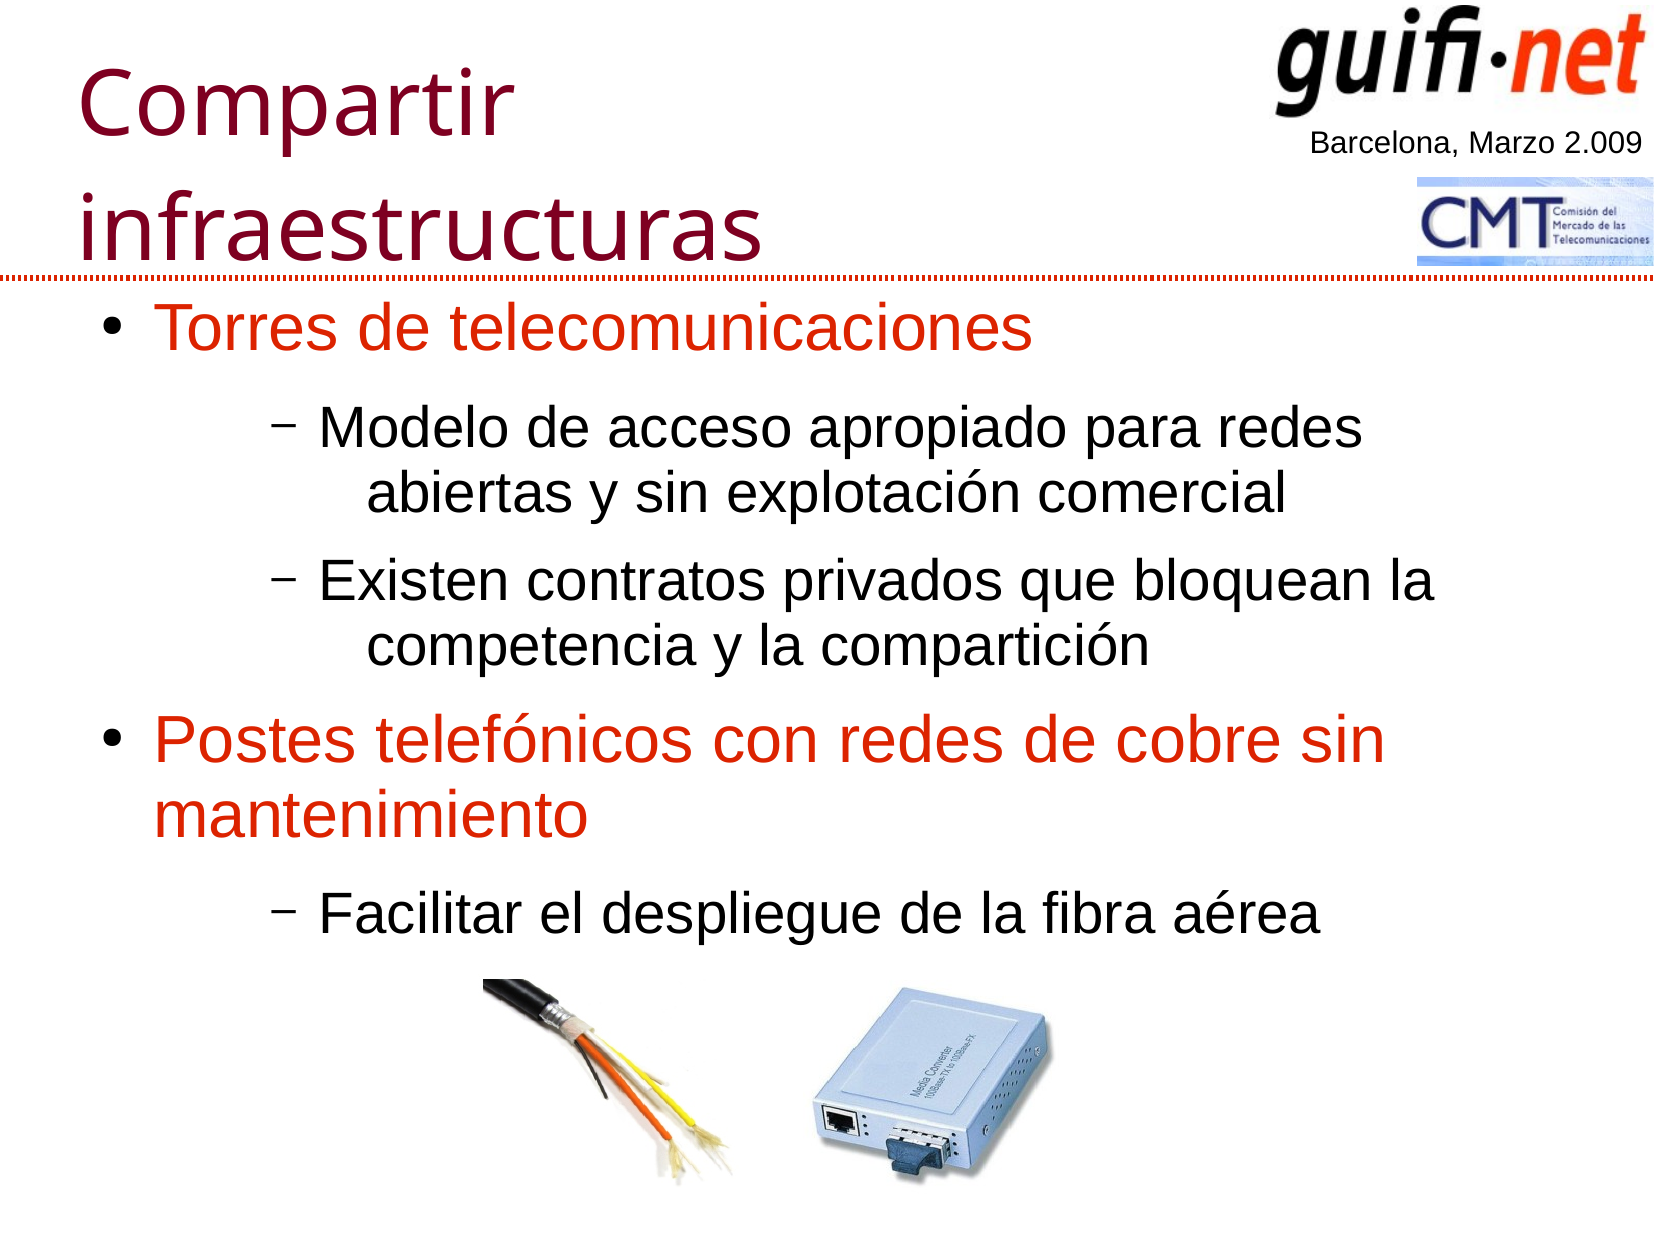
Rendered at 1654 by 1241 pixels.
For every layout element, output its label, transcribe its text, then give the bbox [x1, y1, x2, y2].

picture [478, 974, 739, 1192]
list Torres de telecomunicaciones Modelo de acceso apropiado para redes abiertas y sin explotación comercial Existen contratos privados que bloquean la competencia y la compartición Postes telefónicos con redes de cobre sin mantenimiento Facilitar el despliegue de la fibra aérea [82, 290, 1571, 1109]
title Compartir infraestructuras [76, 51, 1093, 274]
picture [1269, 5, 1654, 119]
picture [803, 964, 1063, 1211]
picture [1417, 177, 1654, 266]
